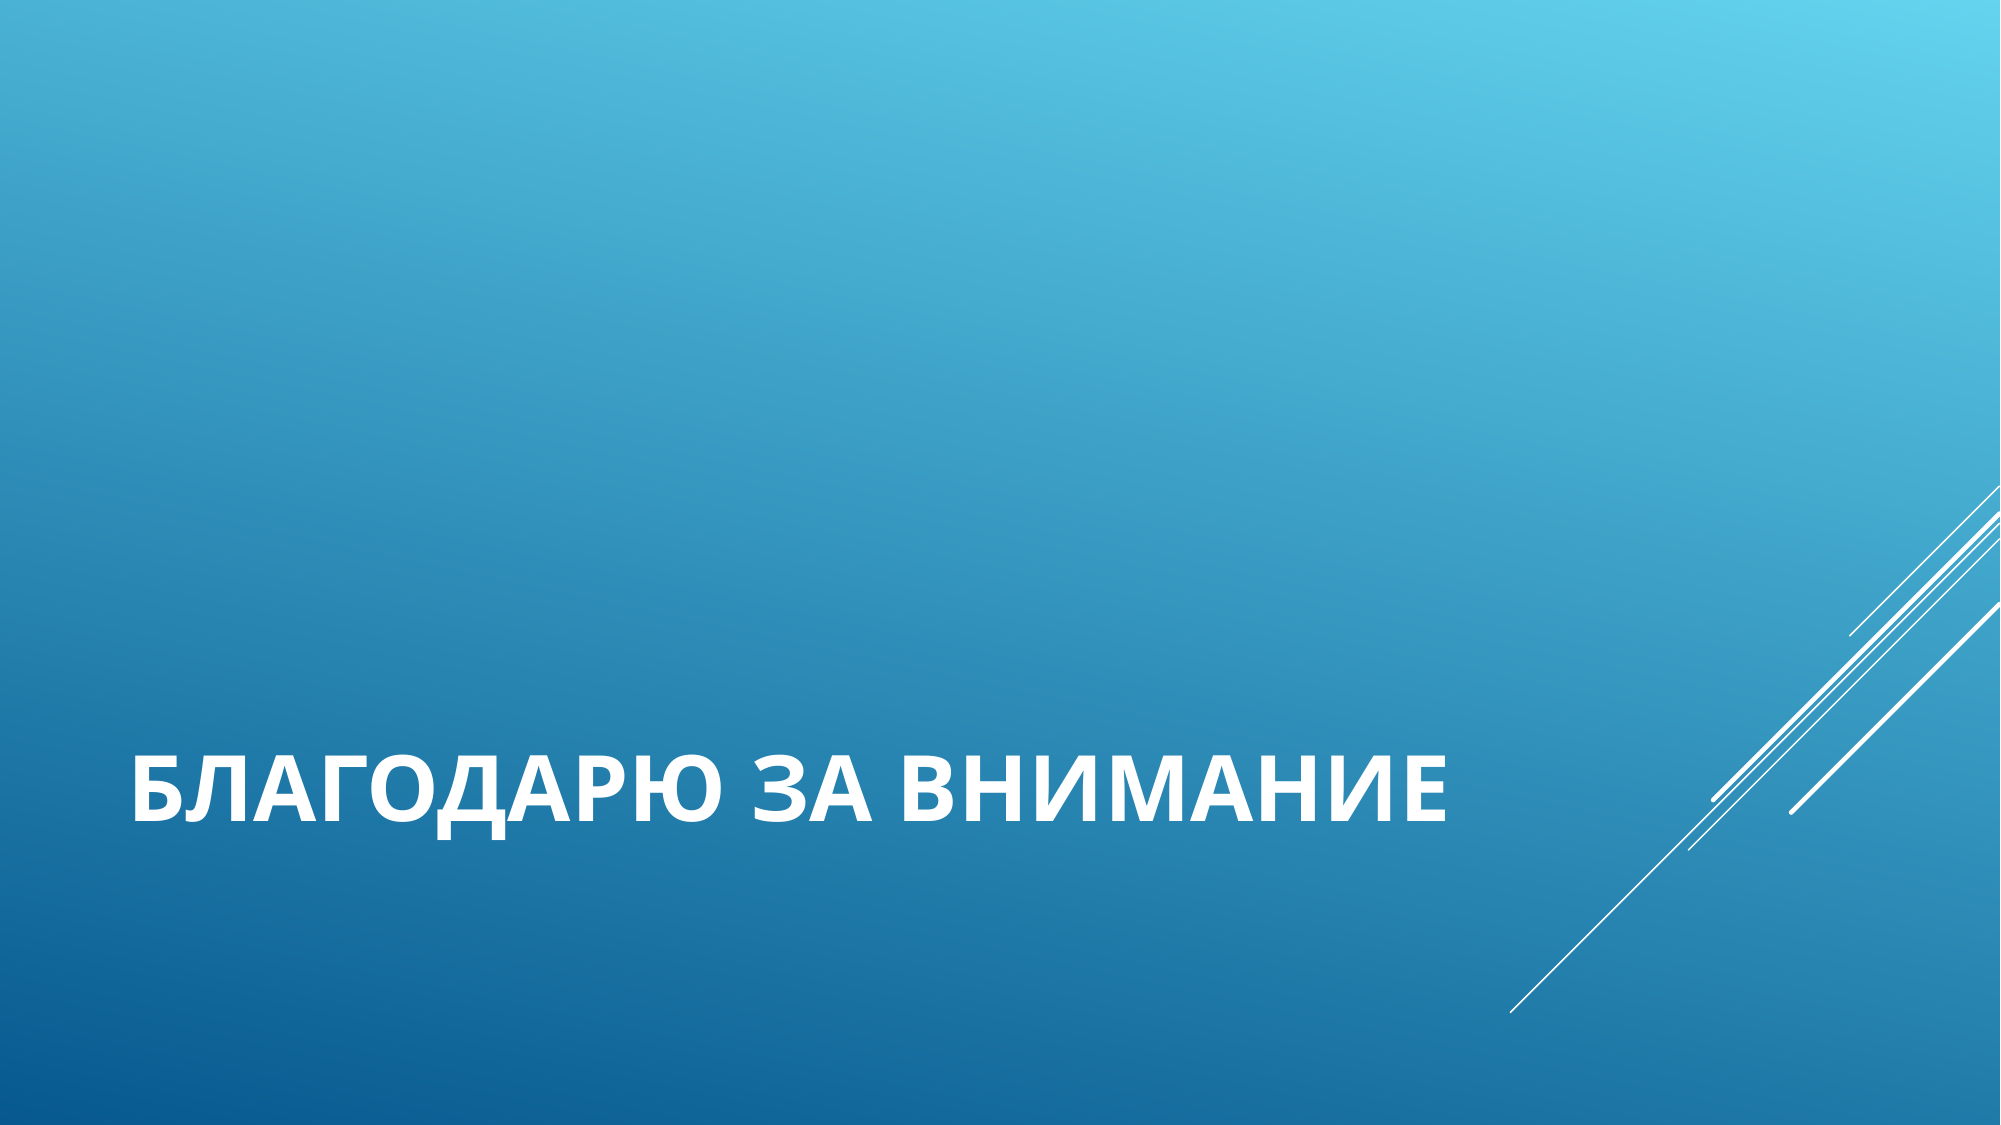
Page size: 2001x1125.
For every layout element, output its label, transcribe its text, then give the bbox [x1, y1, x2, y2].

title Благодарю за внимание [112, 586, 1513, 984]
